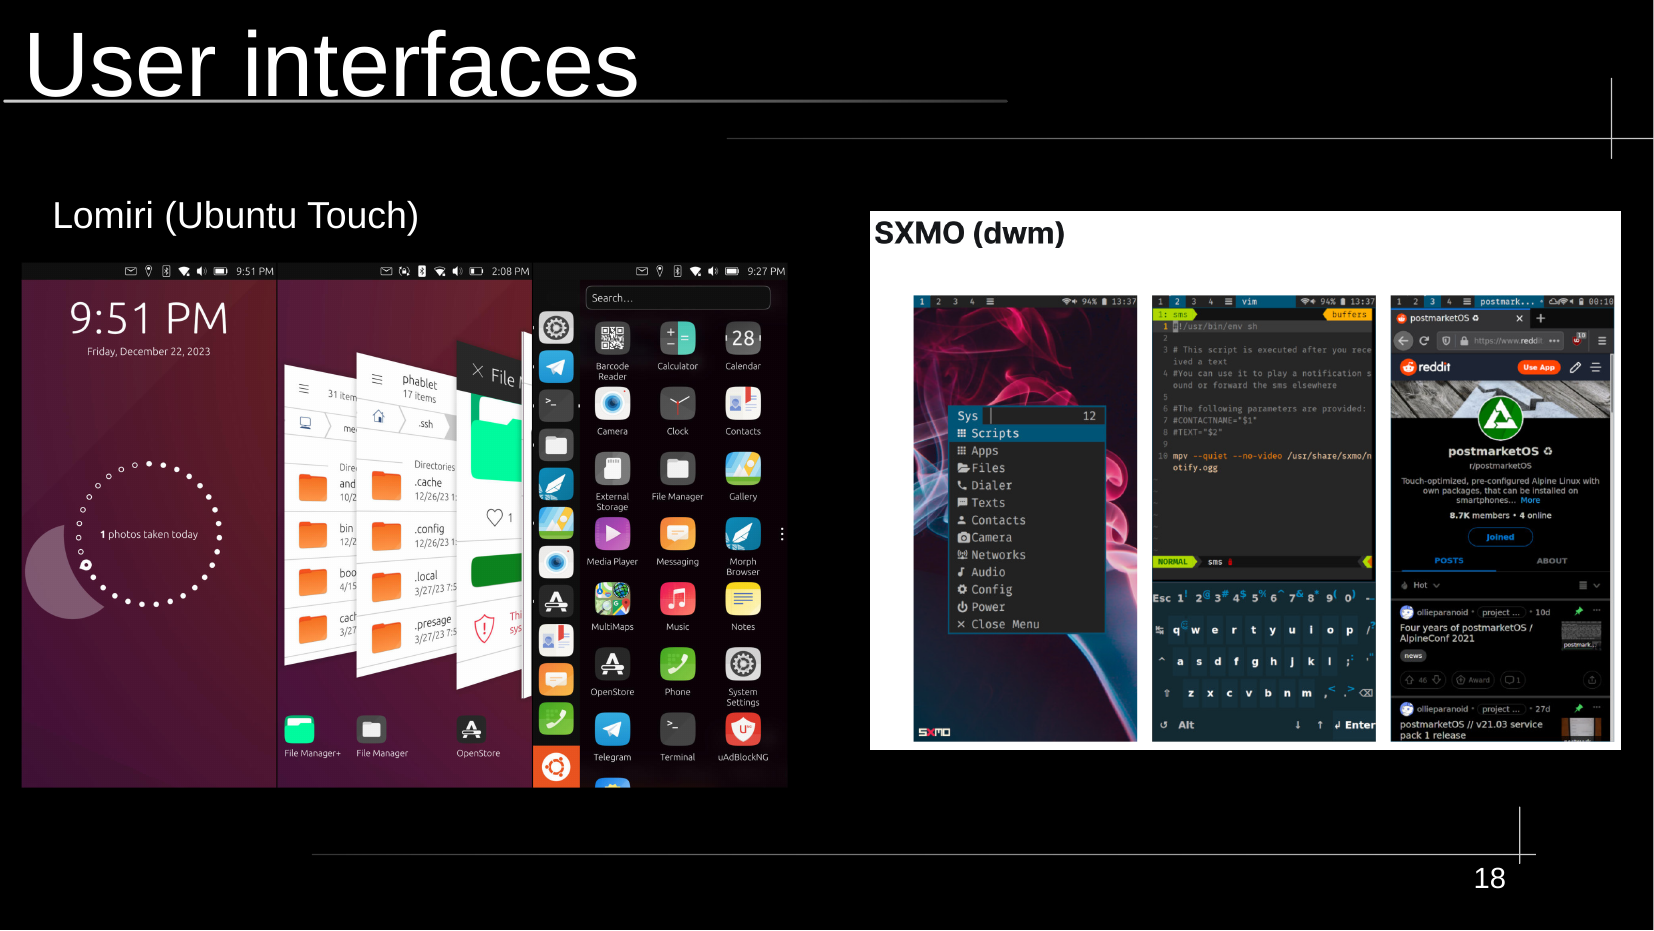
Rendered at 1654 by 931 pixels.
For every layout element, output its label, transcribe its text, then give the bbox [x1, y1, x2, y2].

title User interfaces [23, 11, 1589, 119]
picture [21, 262, 788, 788]
text_box Lomiri (Ubuntu Touch) [37, 187, 436, 245]
picture [870, 211, 1621, 751]
